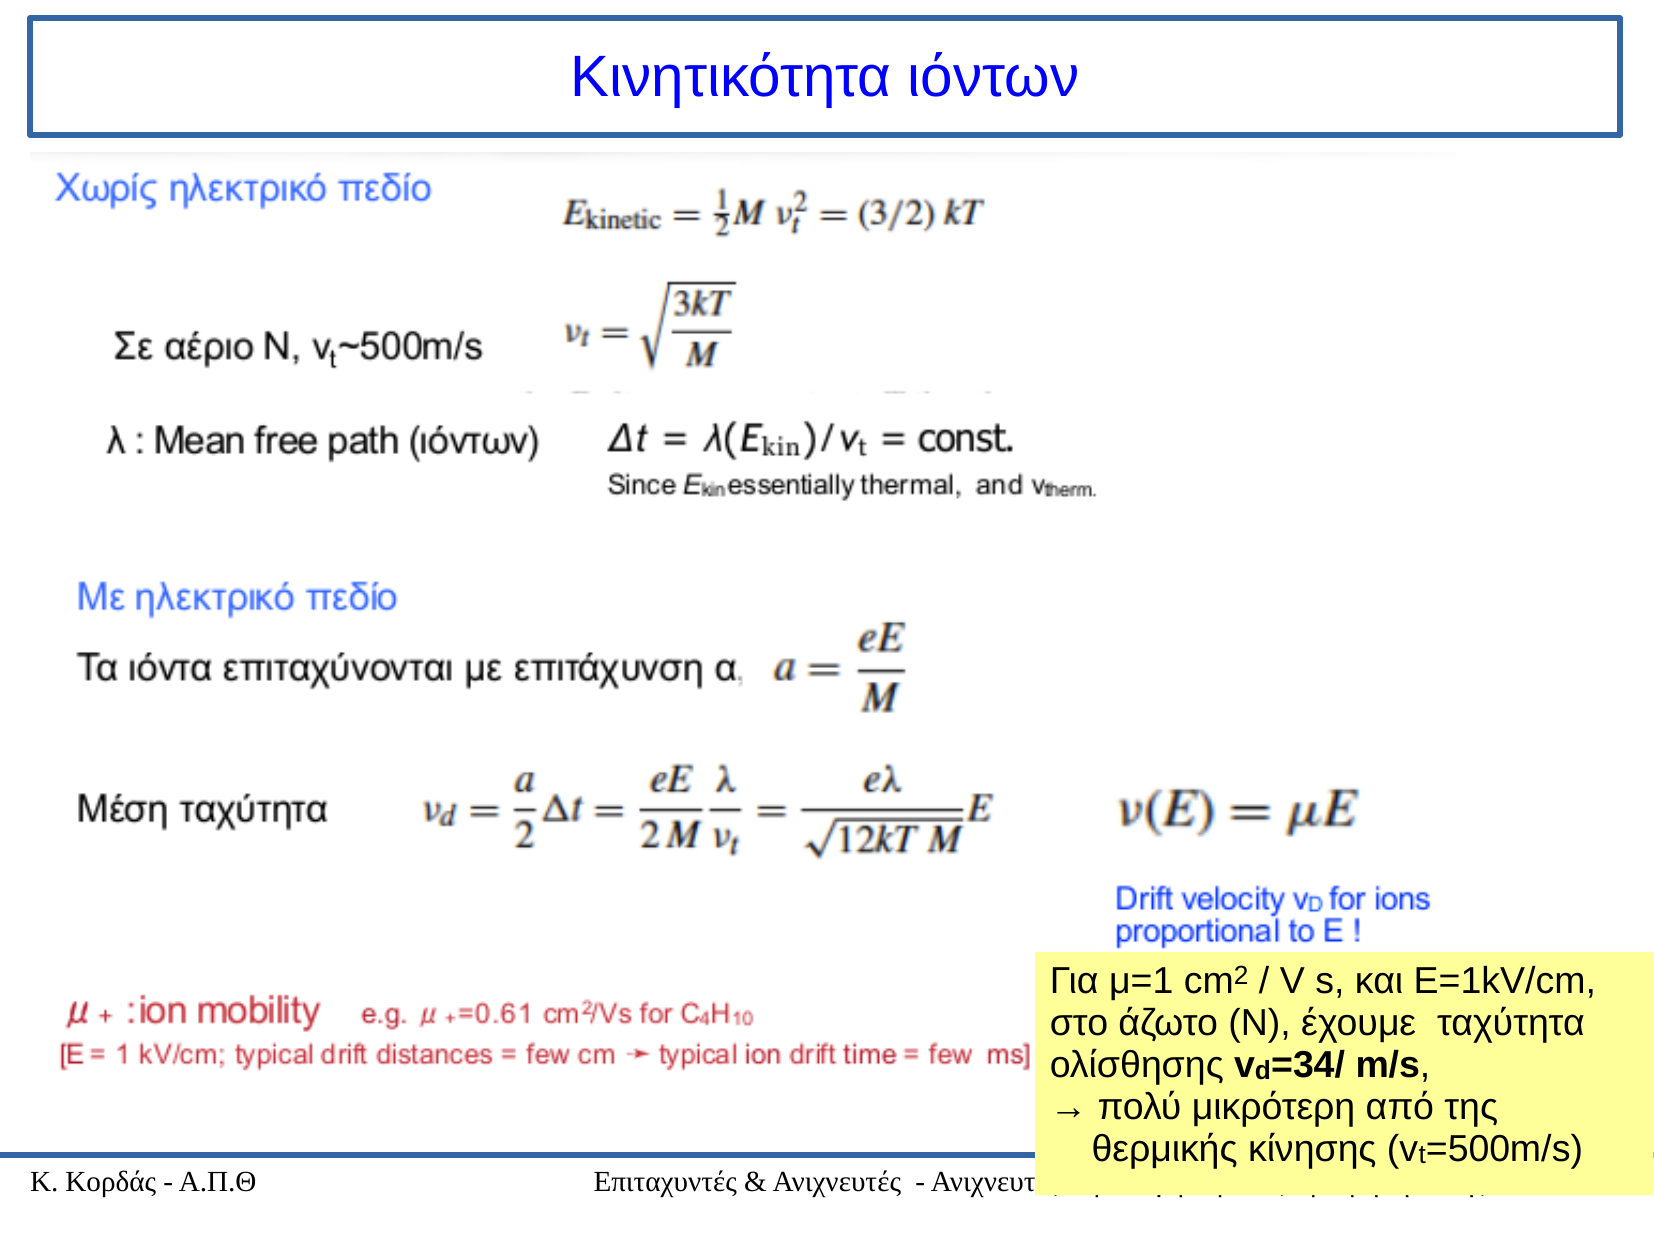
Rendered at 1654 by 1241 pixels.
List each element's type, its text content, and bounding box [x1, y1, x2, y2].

picture [30, 152, 1456, 1092]
text_box Για μ=1 cm2 / V s, και E=1kV/cm, στο άζωτο (Ν), έχουμε ταχύτητα ολίσθησης vd=34/ m/s, → πολύ μικρότερη από της θερμικής κίνησης (vt=500m/s) [1035, 951, 1654, 1196]
title Κινητικότητα ιόντων [30, 17, 1621, 136]
